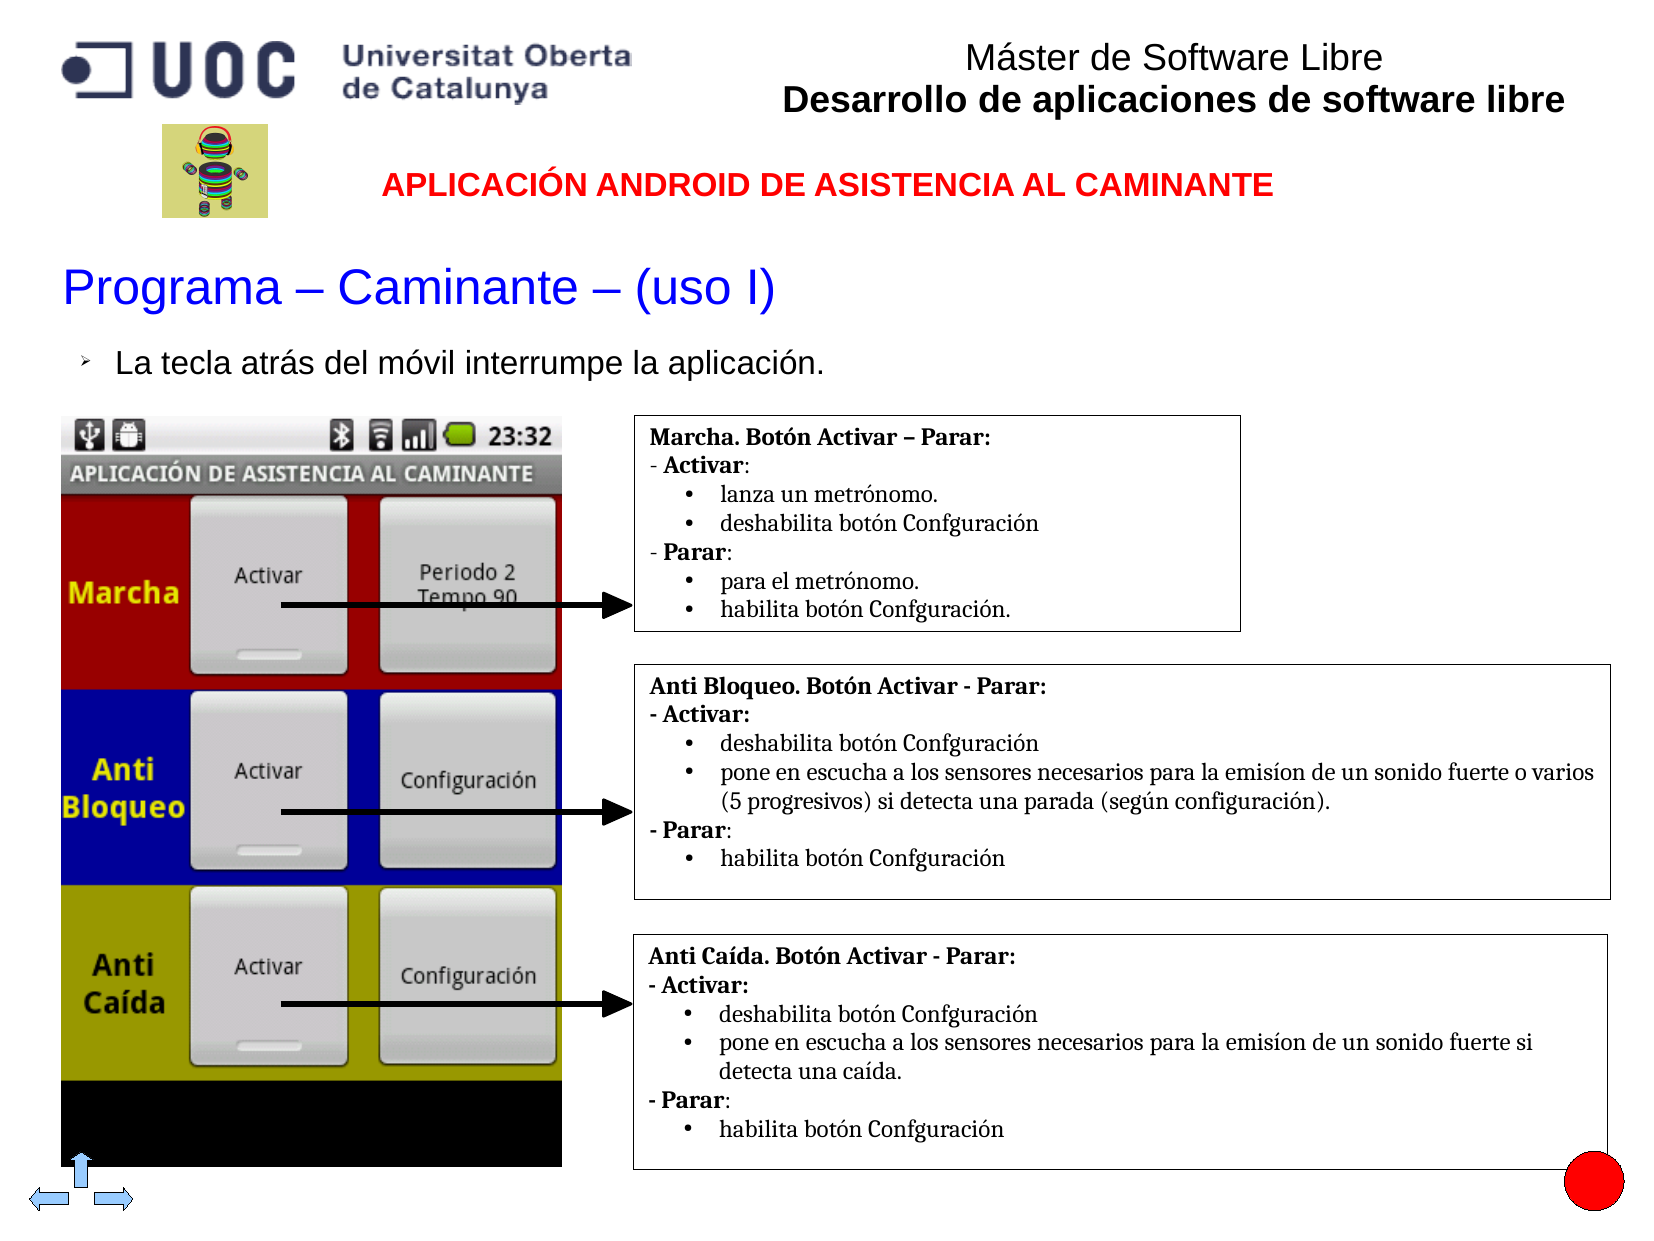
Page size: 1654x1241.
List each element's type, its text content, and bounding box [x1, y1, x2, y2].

picture [162, 124, 268, 218]
text_box Máster de Software Libre Desarrollo de aplicaciones de software libre [754, 29, 1595, 130]
text_box La tecla atrás del móvil interrumpe la aplicación. [29, 337, 1032, 390]
text_box Marcha. Botón Activar – Parar: - Activar: lanza un metrónomo. deshabilita botón Confguración - Parar: para el metrónomo. habilita botón Confguración. [634, 415, 1241, 631]
text_box Anti Bloqueo. Botón Activar - Parar: - Activar: deshabilita botón Confguración pone en escucha a los sensores necesarios para la emisíon de un sonido fuerte o varios (5 progresivos) si detecta una parada (según configuración). - Parar: habilita botón Confguración [634, 664, 1611, 900]
list Programa – Caminante – (uso I) [62, 249, 1300, 325]
picture [61, 41, 632, 105]
text_box APLICACIÓN ANDROID DE ASISTENCIA AL CAMINANTE [105, 149, 1552, 222]
text_box [1564, 1151, 1625, 1211]
text_box [94, 1187, 133, 1211]
text_box [68, 1151, 95, 1188]
picture [61, 416, 562, 1167]
text_box Anti Caída. Botón Activar - Parar: - Activar: deshabilita botón Confguración pone en escucha a los sensores necesarios para la emisíon de un sonido fuerte si detecta una caída. - Parar: habilita botón Confguración [633, 934, 1608, 1170]
text_box [29, 1187, 69, 1211]
